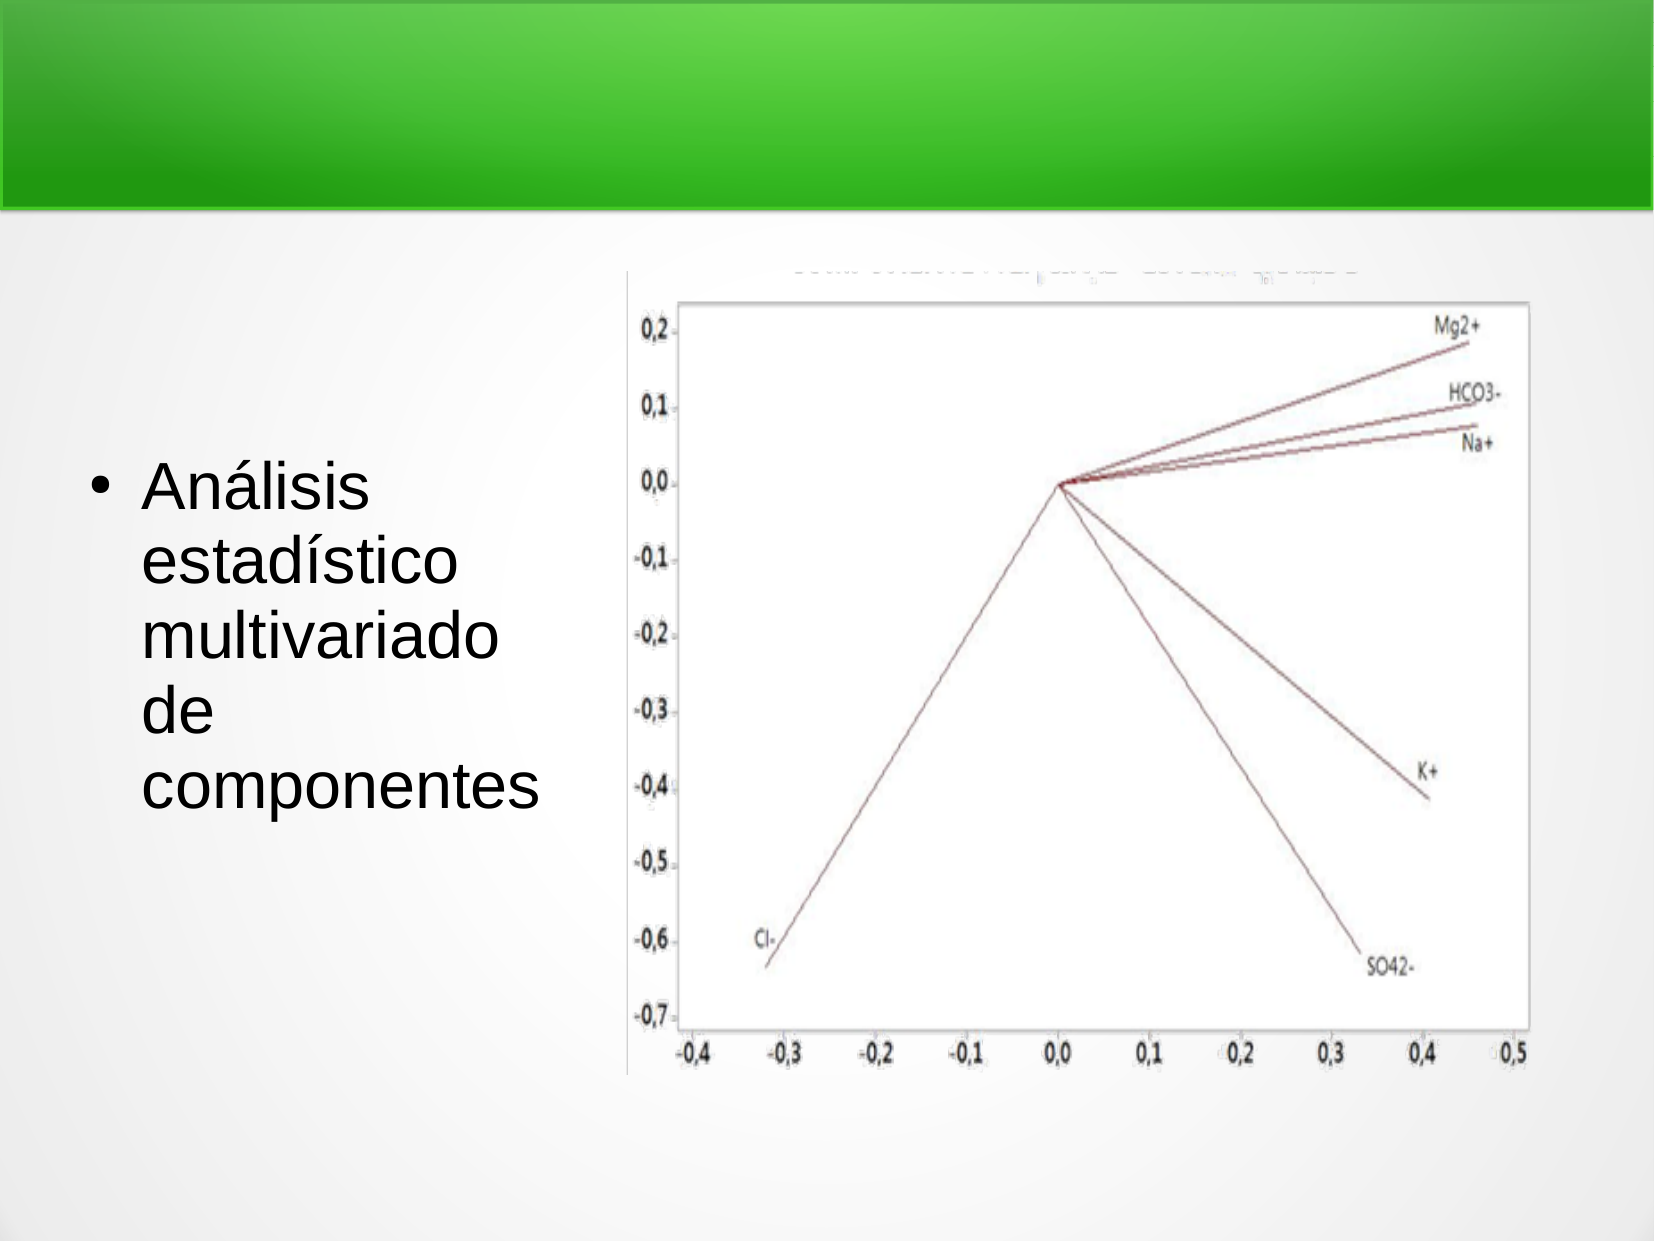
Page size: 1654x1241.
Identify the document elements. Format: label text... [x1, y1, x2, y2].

list Análisis estadístico multivariado de componentes [70, 448, 544, 875]
picture [625, 270, 1560, 1075]
